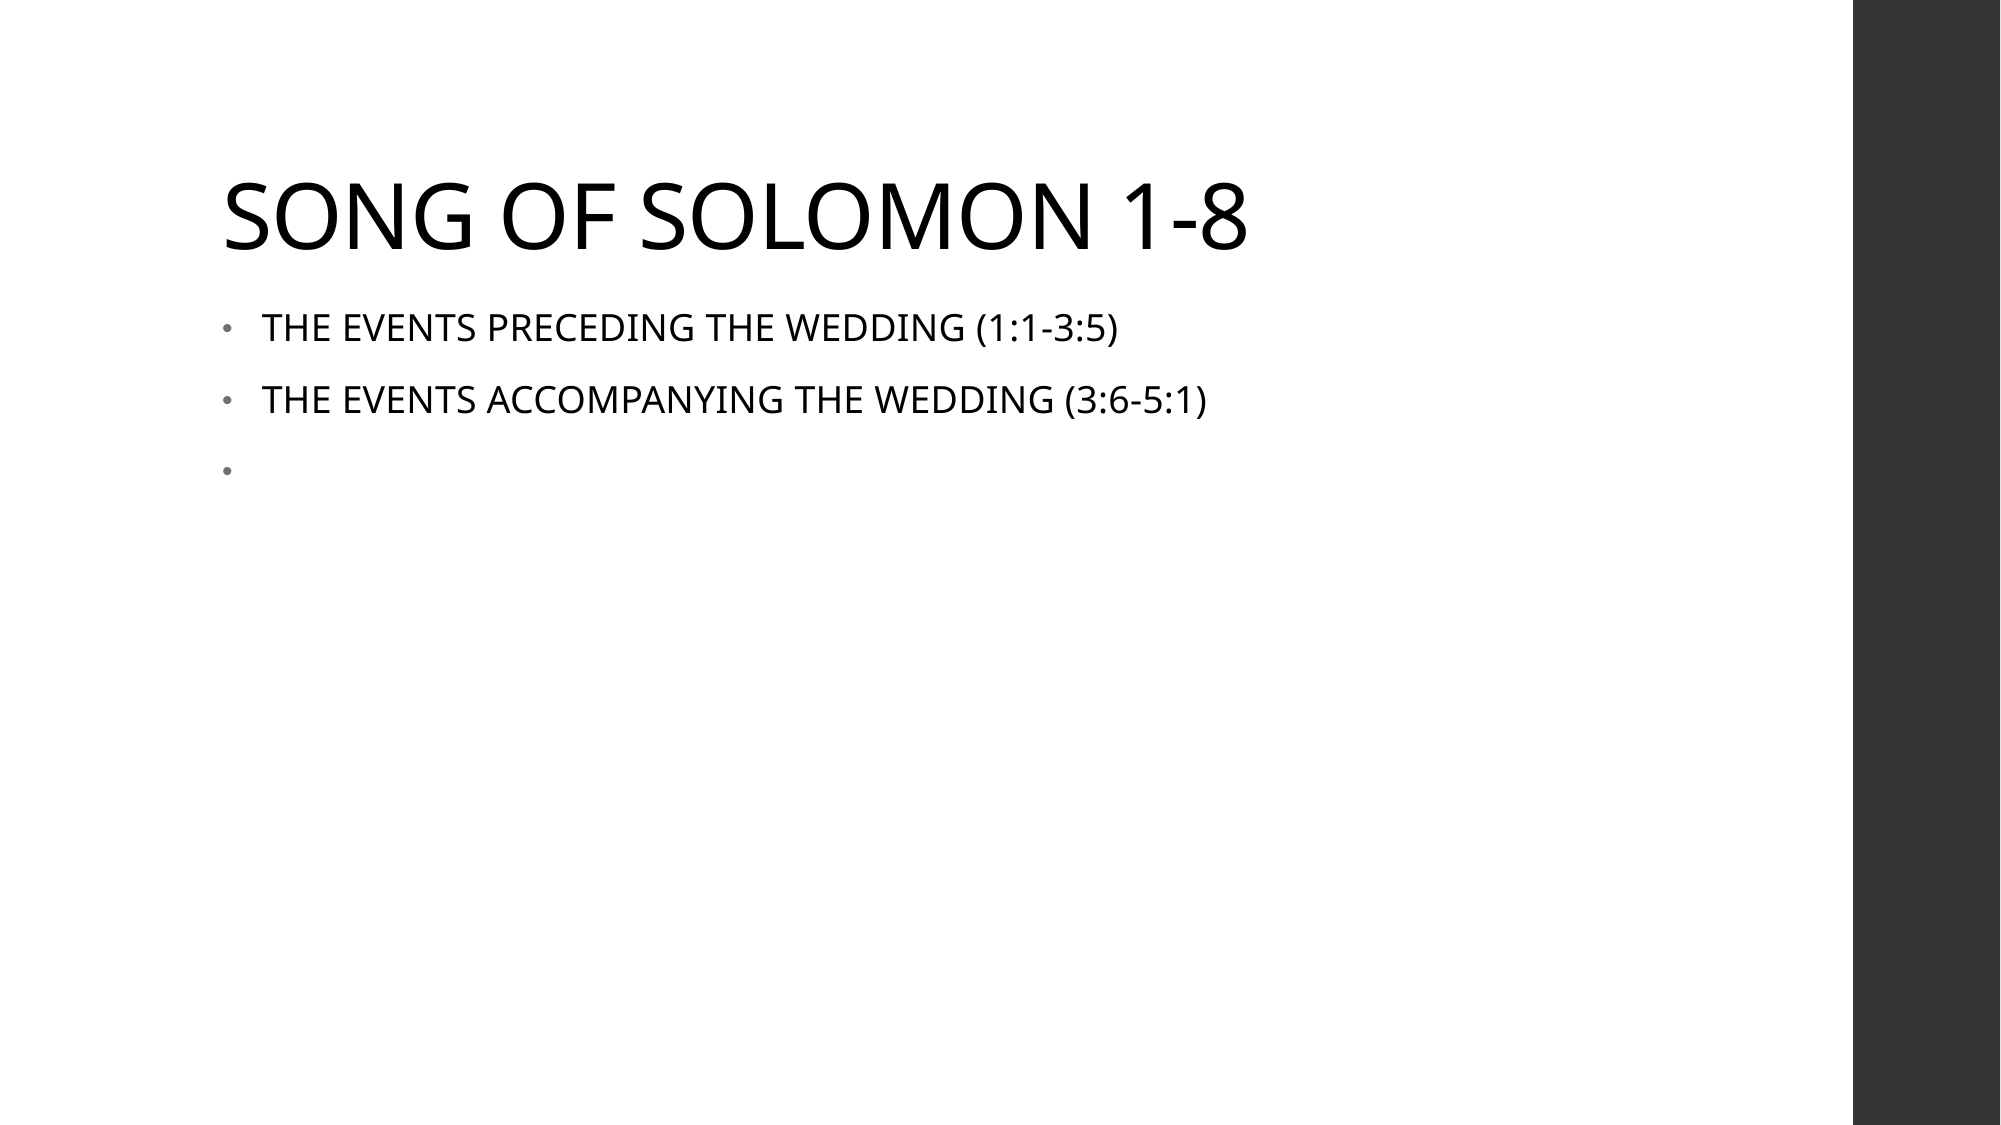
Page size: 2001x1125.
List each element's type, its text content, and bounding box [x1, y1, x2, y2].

list THE EVENTS PRECEDING THE WEDDING (1:1-3:5) THE EVENTS ACCOMPANYING THE WEDDING (3:6-5:1) [206, 299, 1617, 1014]
title SONG OF SOLOMON 1-8 [206, 60, 1797, 278]
